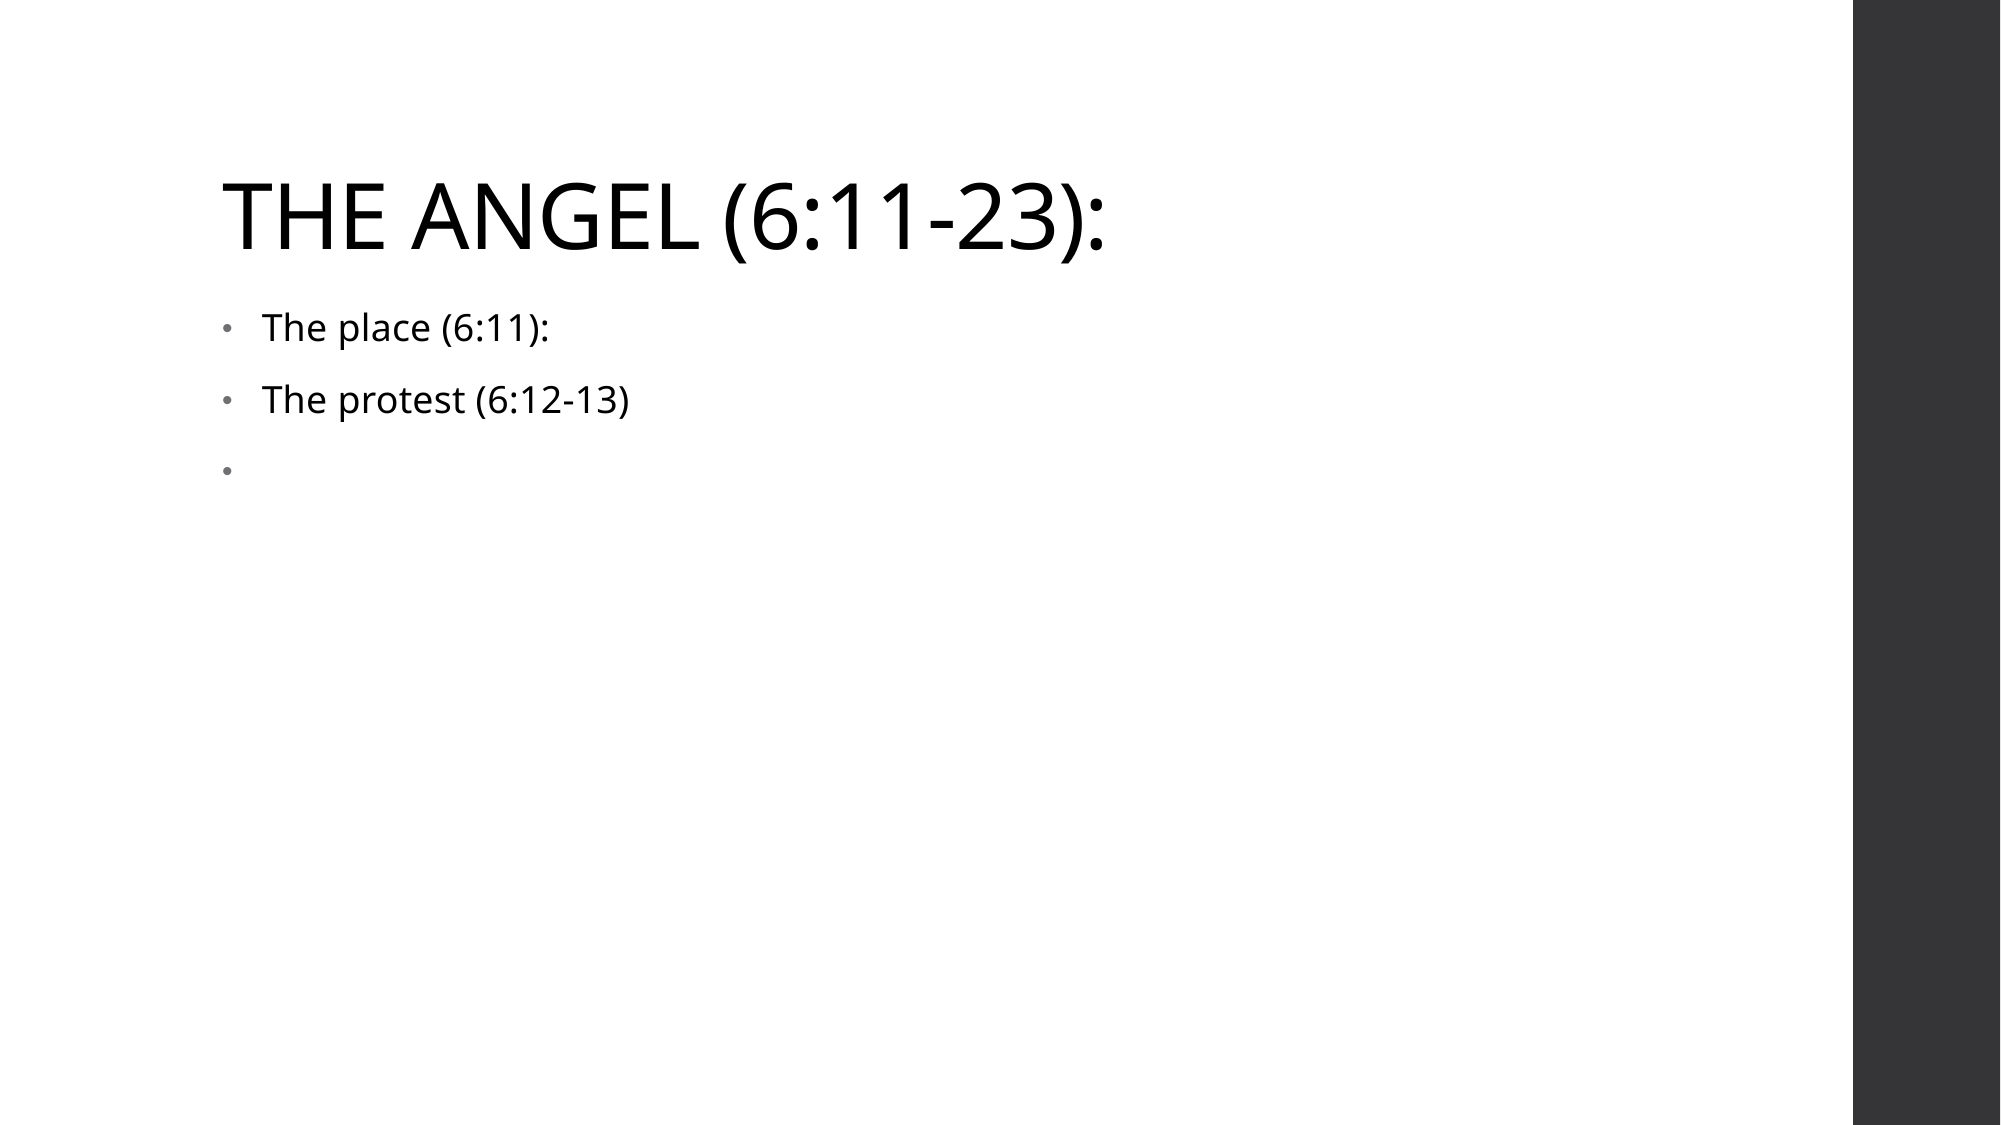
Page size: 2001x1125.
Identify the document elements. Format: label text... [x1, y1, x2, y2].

list The place (6:11): The protest (6:12-13) [206, 299, 1617, 1014]
title THE ANGEL (6:11-23): [206, 60, 1797, 278]
